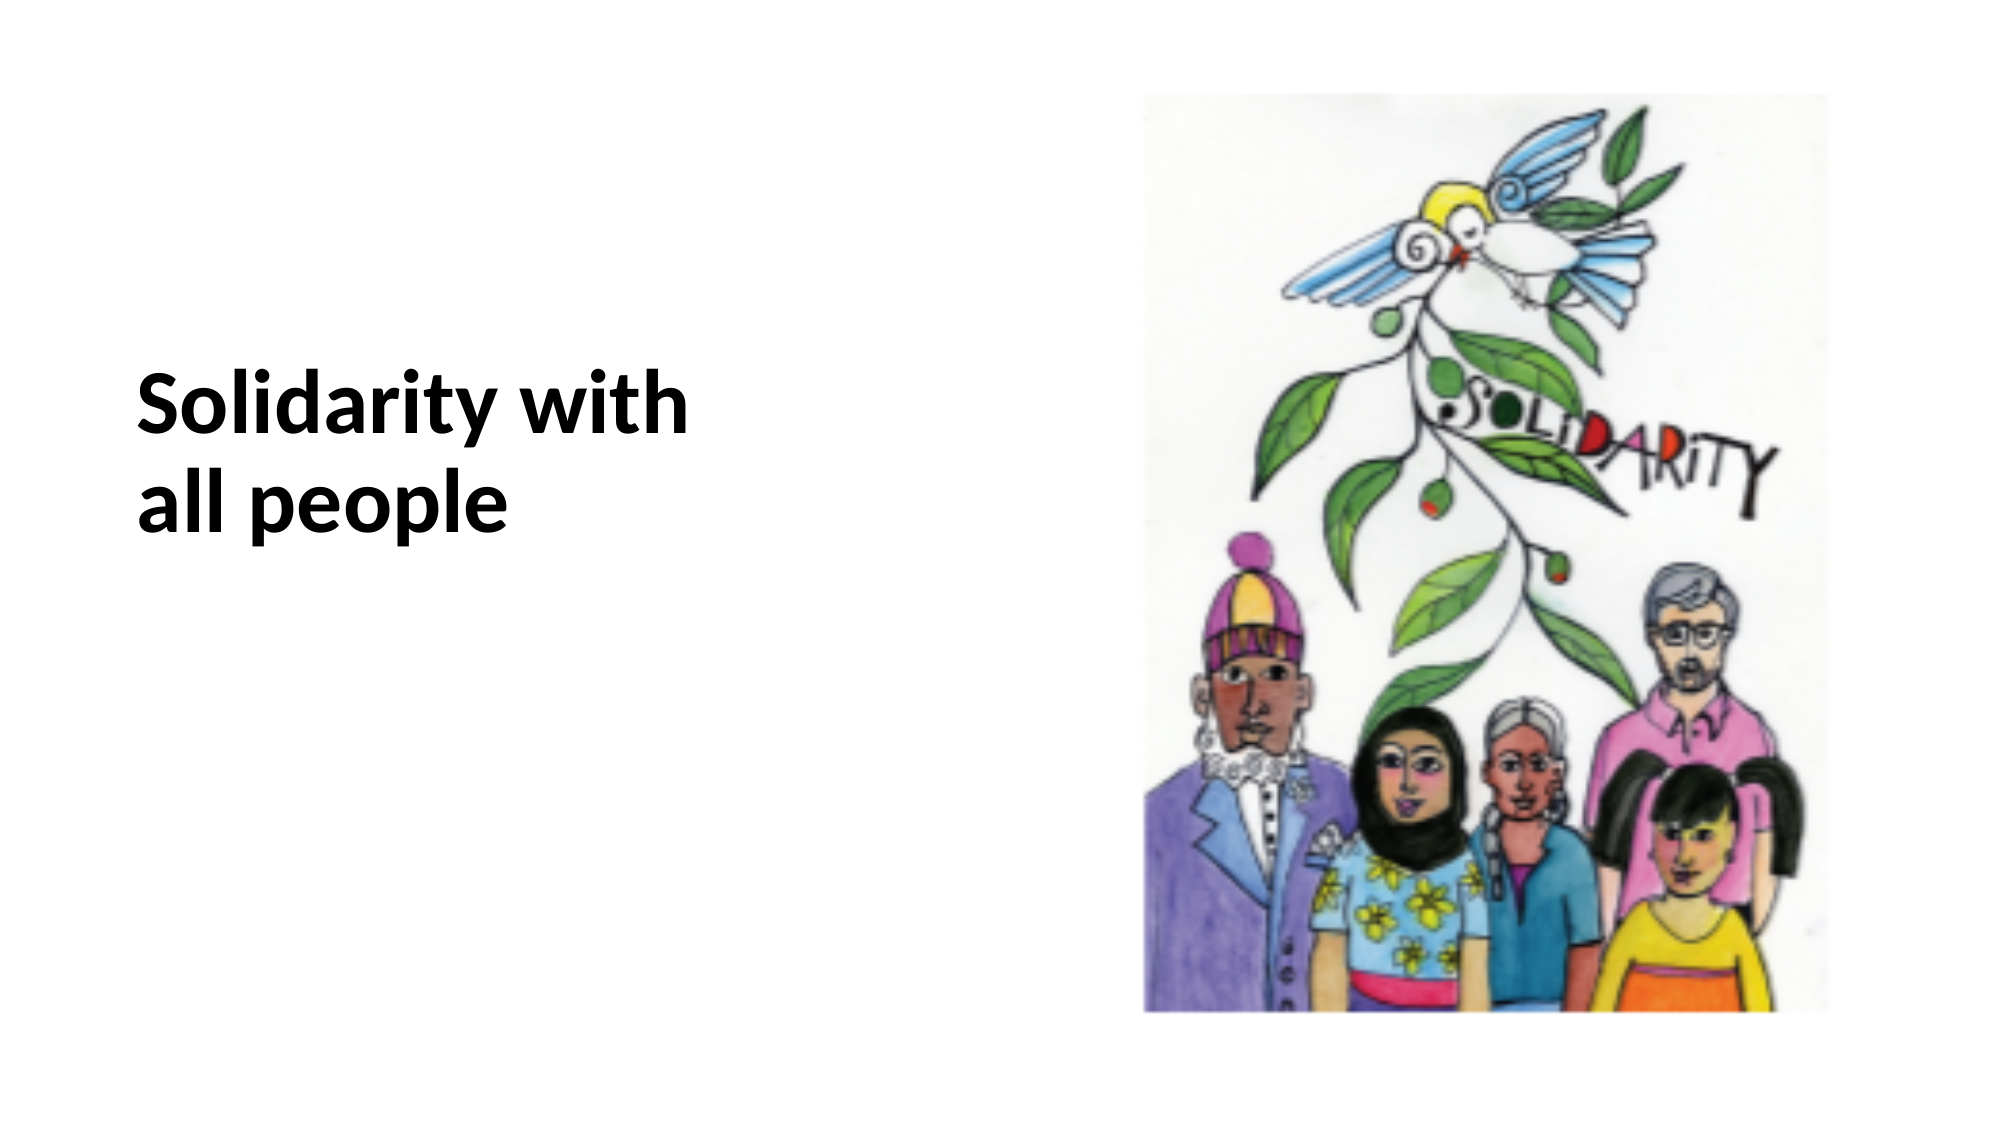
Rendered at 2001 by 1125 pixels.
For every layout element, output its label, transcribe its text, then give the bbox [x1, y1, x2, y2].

picture [1092, 19, 1851, 1106]
title Solidarity with all people [121, 345, 747, 563]
